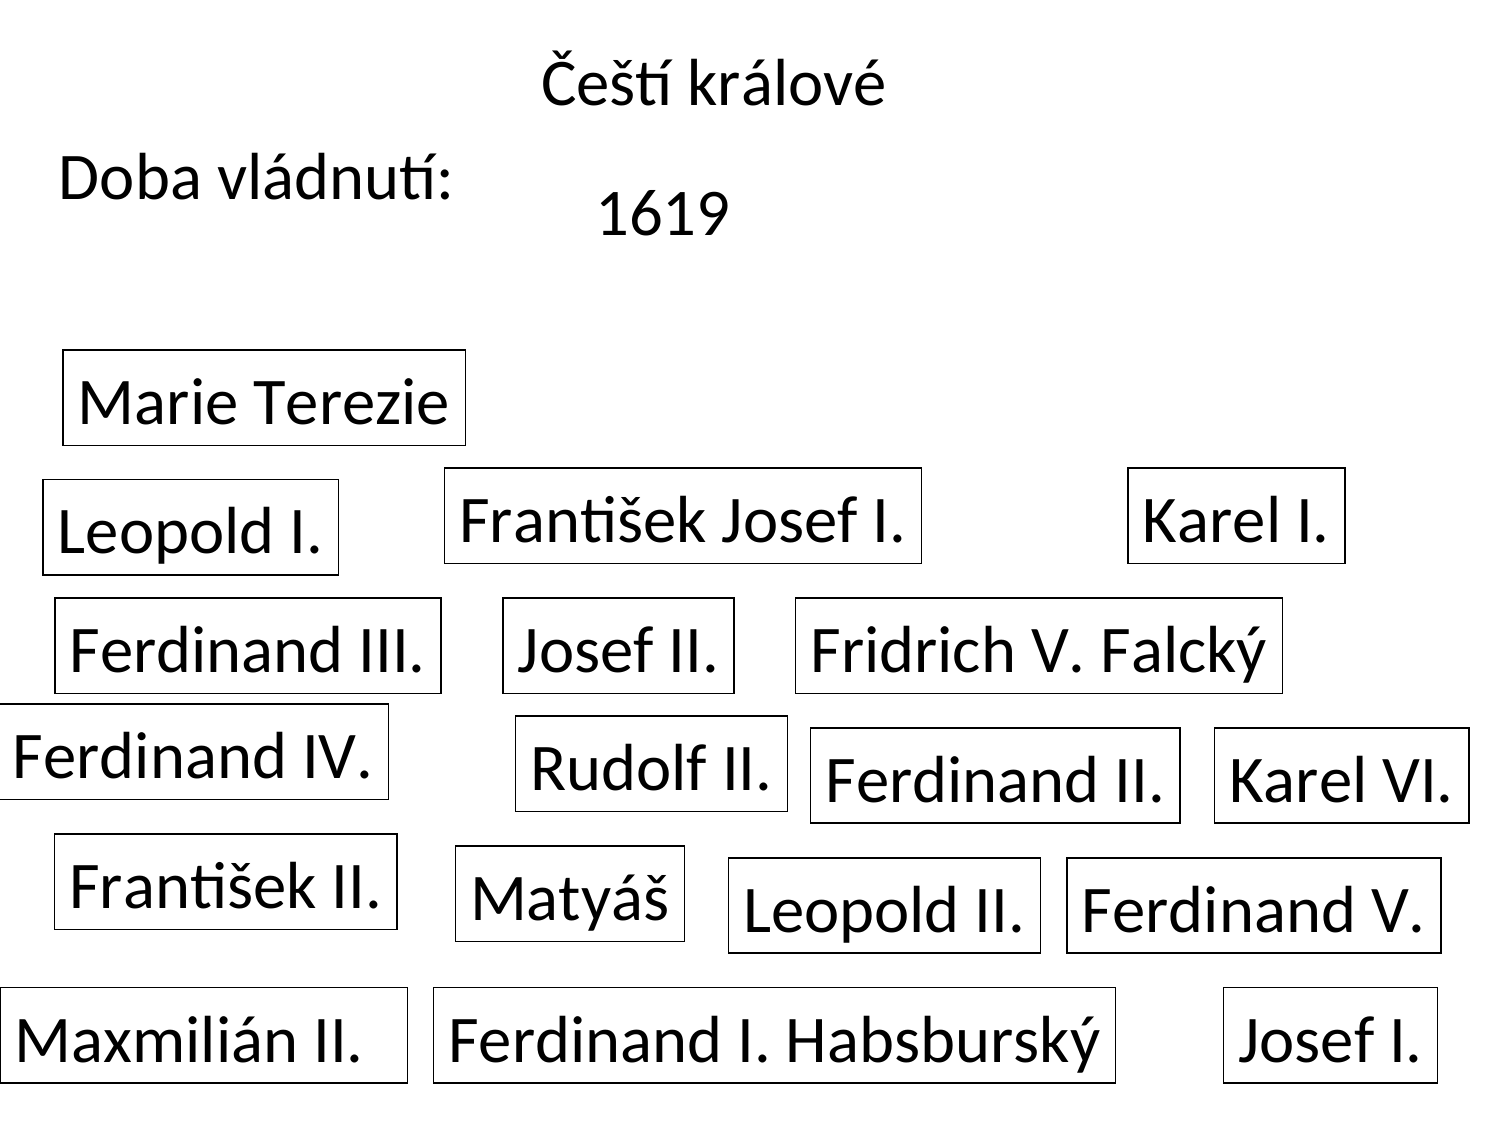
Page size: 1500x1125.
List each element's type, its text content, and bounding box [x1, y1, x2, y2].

text_box Josef II. [503, 597, 735, 694]
text_box 1619 [550, 160, 746, 257]
text_box Čeští králové [526, 30, 903, 127]
text_box Karel VI. [1214, 727, 1469, 824]
text_box Leopold II. [728, 857, 1041, 954]
text_box Ferdinand II. [810, 727, 1181, 824]
text_box Ferdinand V. [1067, 857, 1441, 954]
text_box Maxmilián II. [0, 987, 408, 1084]
text_box Ferdinand III. [54, 597, 442, 694]
text_box Josef I. [1223, 987, 1438, 1084]
text_box Leopold I. [43, 479, 339, 576]
text_box Karel I. [1128, 467, 1345, 564]
text_box Doba vládnutí: [44, 125, 470, 221]
text_box František II. [54, 834, 398, 930]
text_box Ferdinand I. Habsburský [433, 987, 1116, 1084]
text_box Matyáš [455, 846, 685, 942]
text_box Fridrich V. Falcký [795, 597, 1283, 694]
text_box Rudolf II. [515, 716, 788, 812]
text_box Marie Terezie [63, 349, 466, 446]
text_box František Josef I. [444, 467, 922, 564]
text_box Ferdinand IV. [0, 704, 389, 800]
